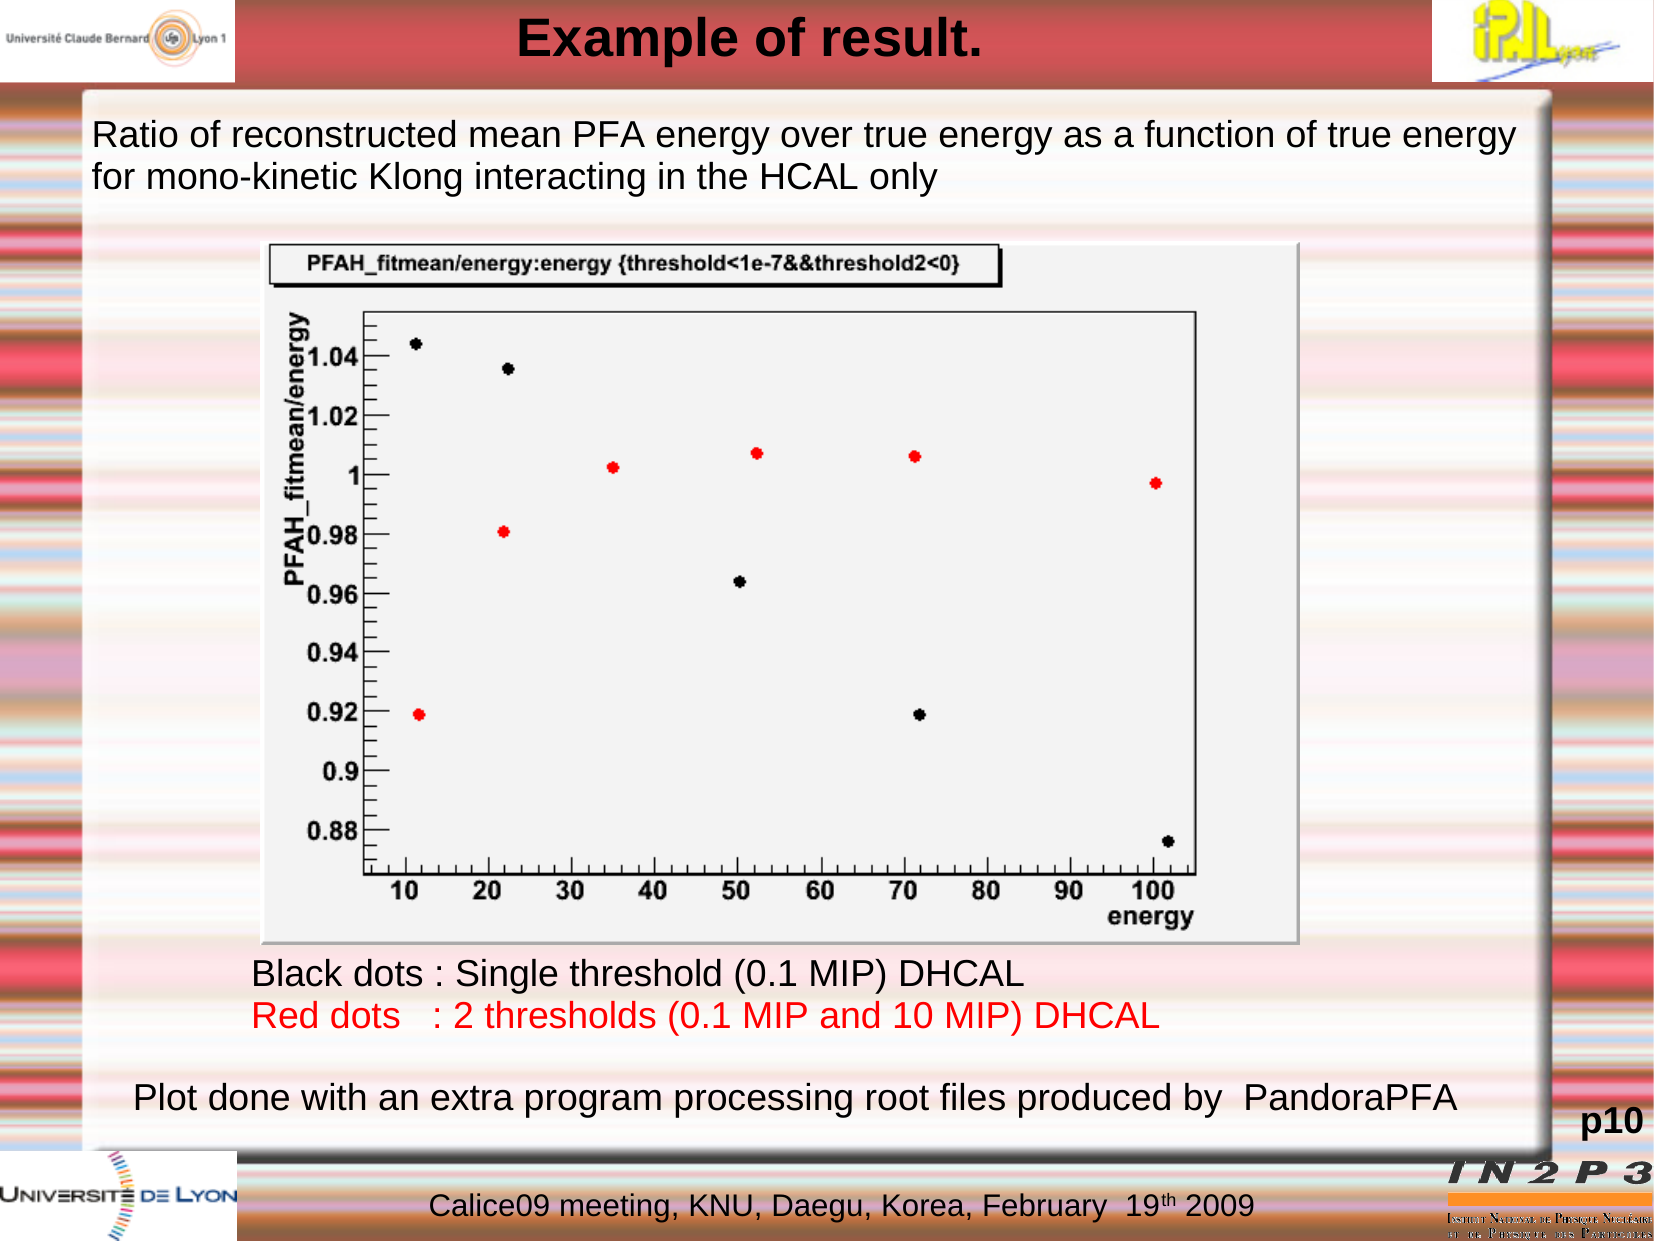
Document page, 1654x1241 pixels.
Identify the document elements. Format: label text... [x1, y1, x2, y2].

text_box Ratio of reconstructed mean PFA energy over true energy as a function of true energy for mono-kinetic Klong interacting in the HCAL only [76, 106, 1531, 206]
picture [0, 0, 1654, 1241]
text_box Black dots : Single threshold (0.1 MIP) DHCAL Red dots : 2 thresholds (0.1 MIP and 10 MIP) DHCAL [236, 944, 1176, 1044]
text_box Plot done with an extra program processing root files produced by PandoraPFA [118, 1068, 1472, 1126]
text_box Example of result. [501, 0, 1000, 95]
